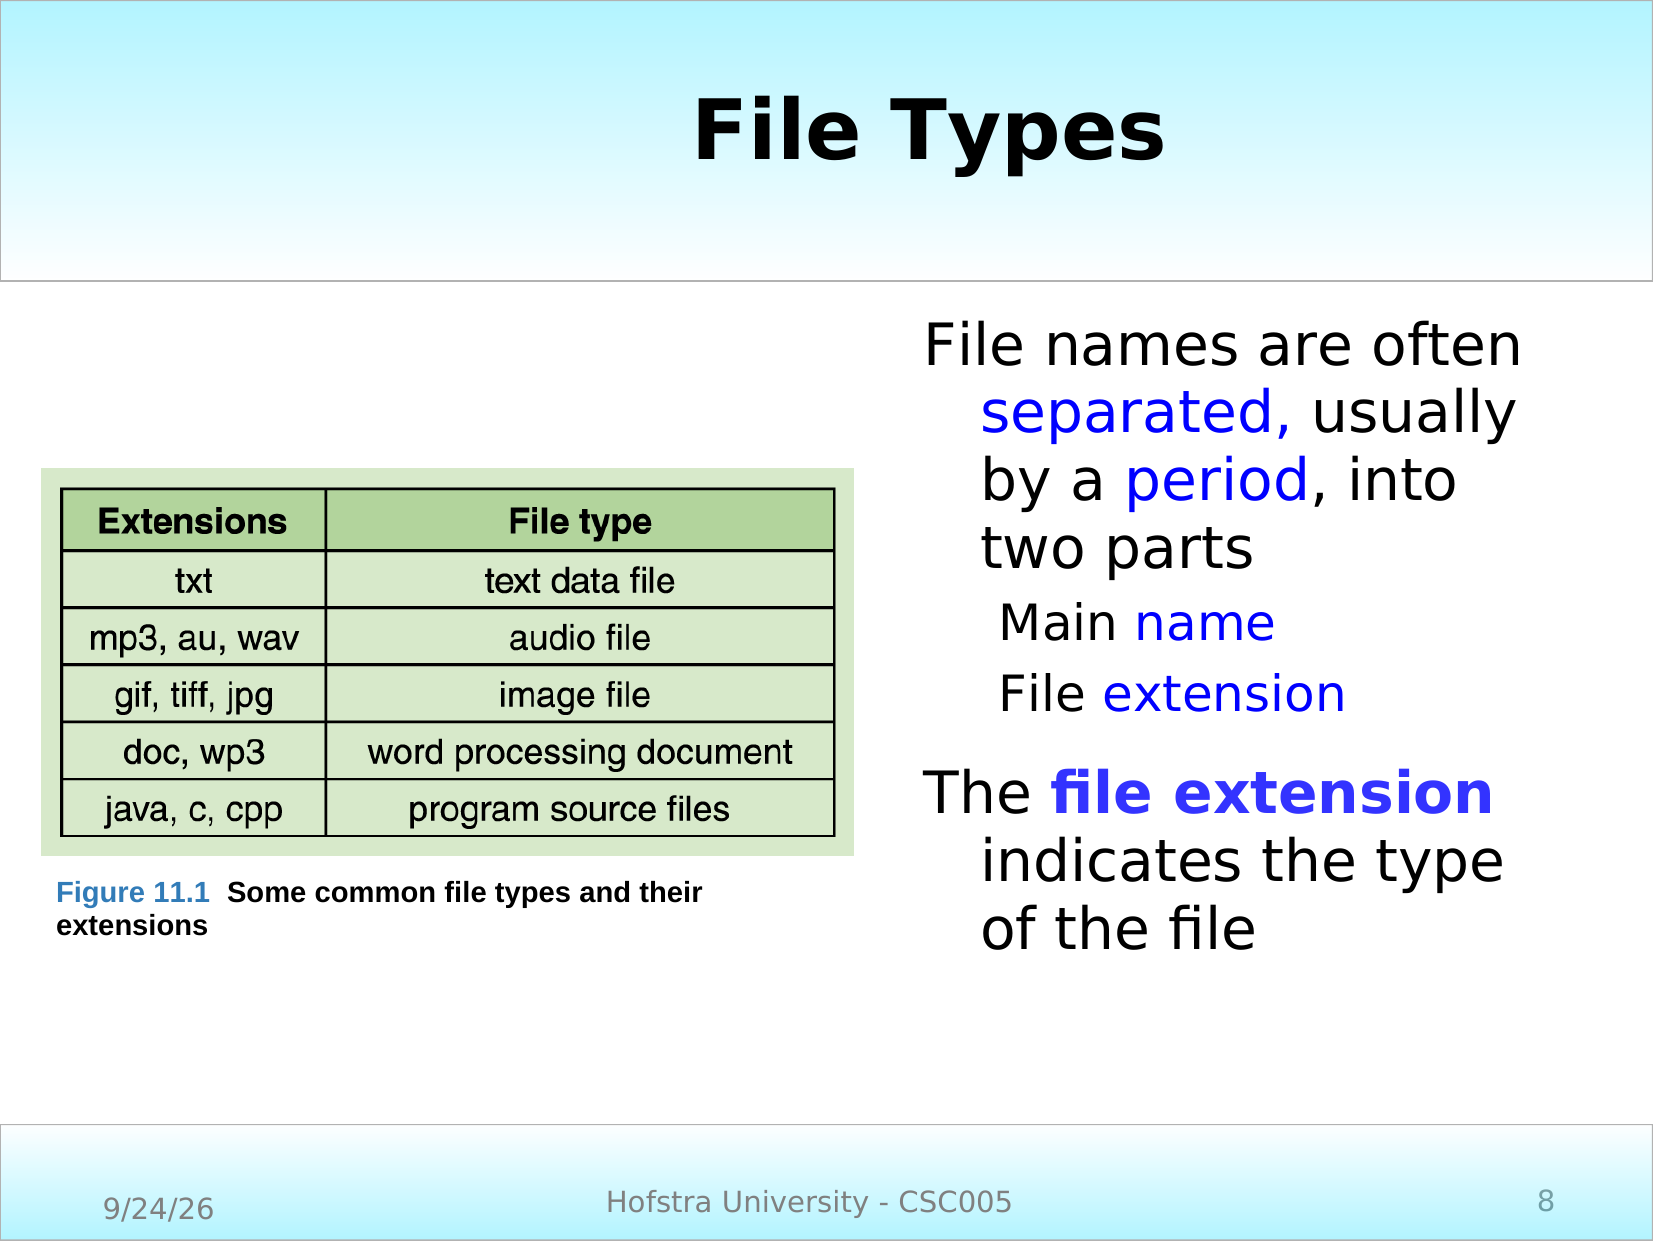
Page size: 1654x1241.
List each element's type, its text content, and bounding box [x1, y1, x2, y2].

title File Types [247, 27, 1612, 235]
picture [41, 468, 854, 856]
text_box Figure 11.1 Some common file types and their extensions [41, 868, 827, 950]
list File names are often separated, usually by a period, into two parts Main name File extension The file extension indicates the type of the file [909, 303, 1571, 1215]
